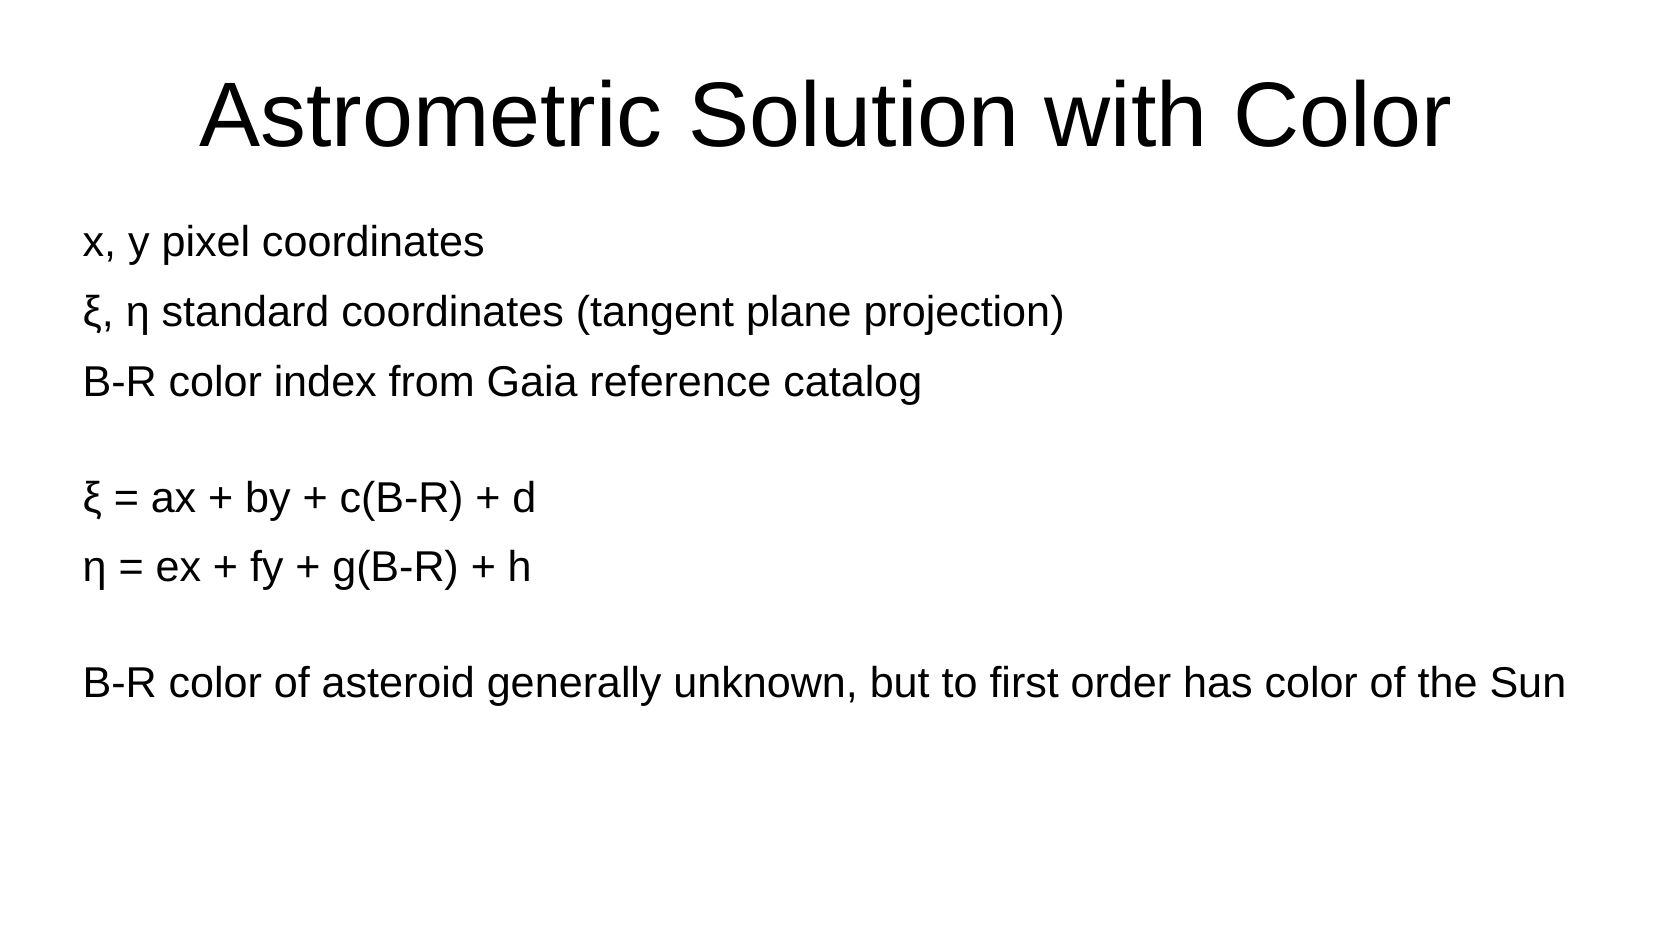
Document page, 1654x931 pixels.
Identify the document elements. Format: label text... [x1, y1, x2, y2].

title Astrometric Solution with Color [82, 37, 1571, 193]
list x, y pixel coordinates ξ, η standard coordinates (tangent plane projection) B-R color index from Gaia reference catalog ξ = ax + by + c(B-R) + d η = ex + fy + g(B-R) + h B-R color of asteroid generally unknown, but to first order has color of the Sun [82, 217, 1571, 758]
